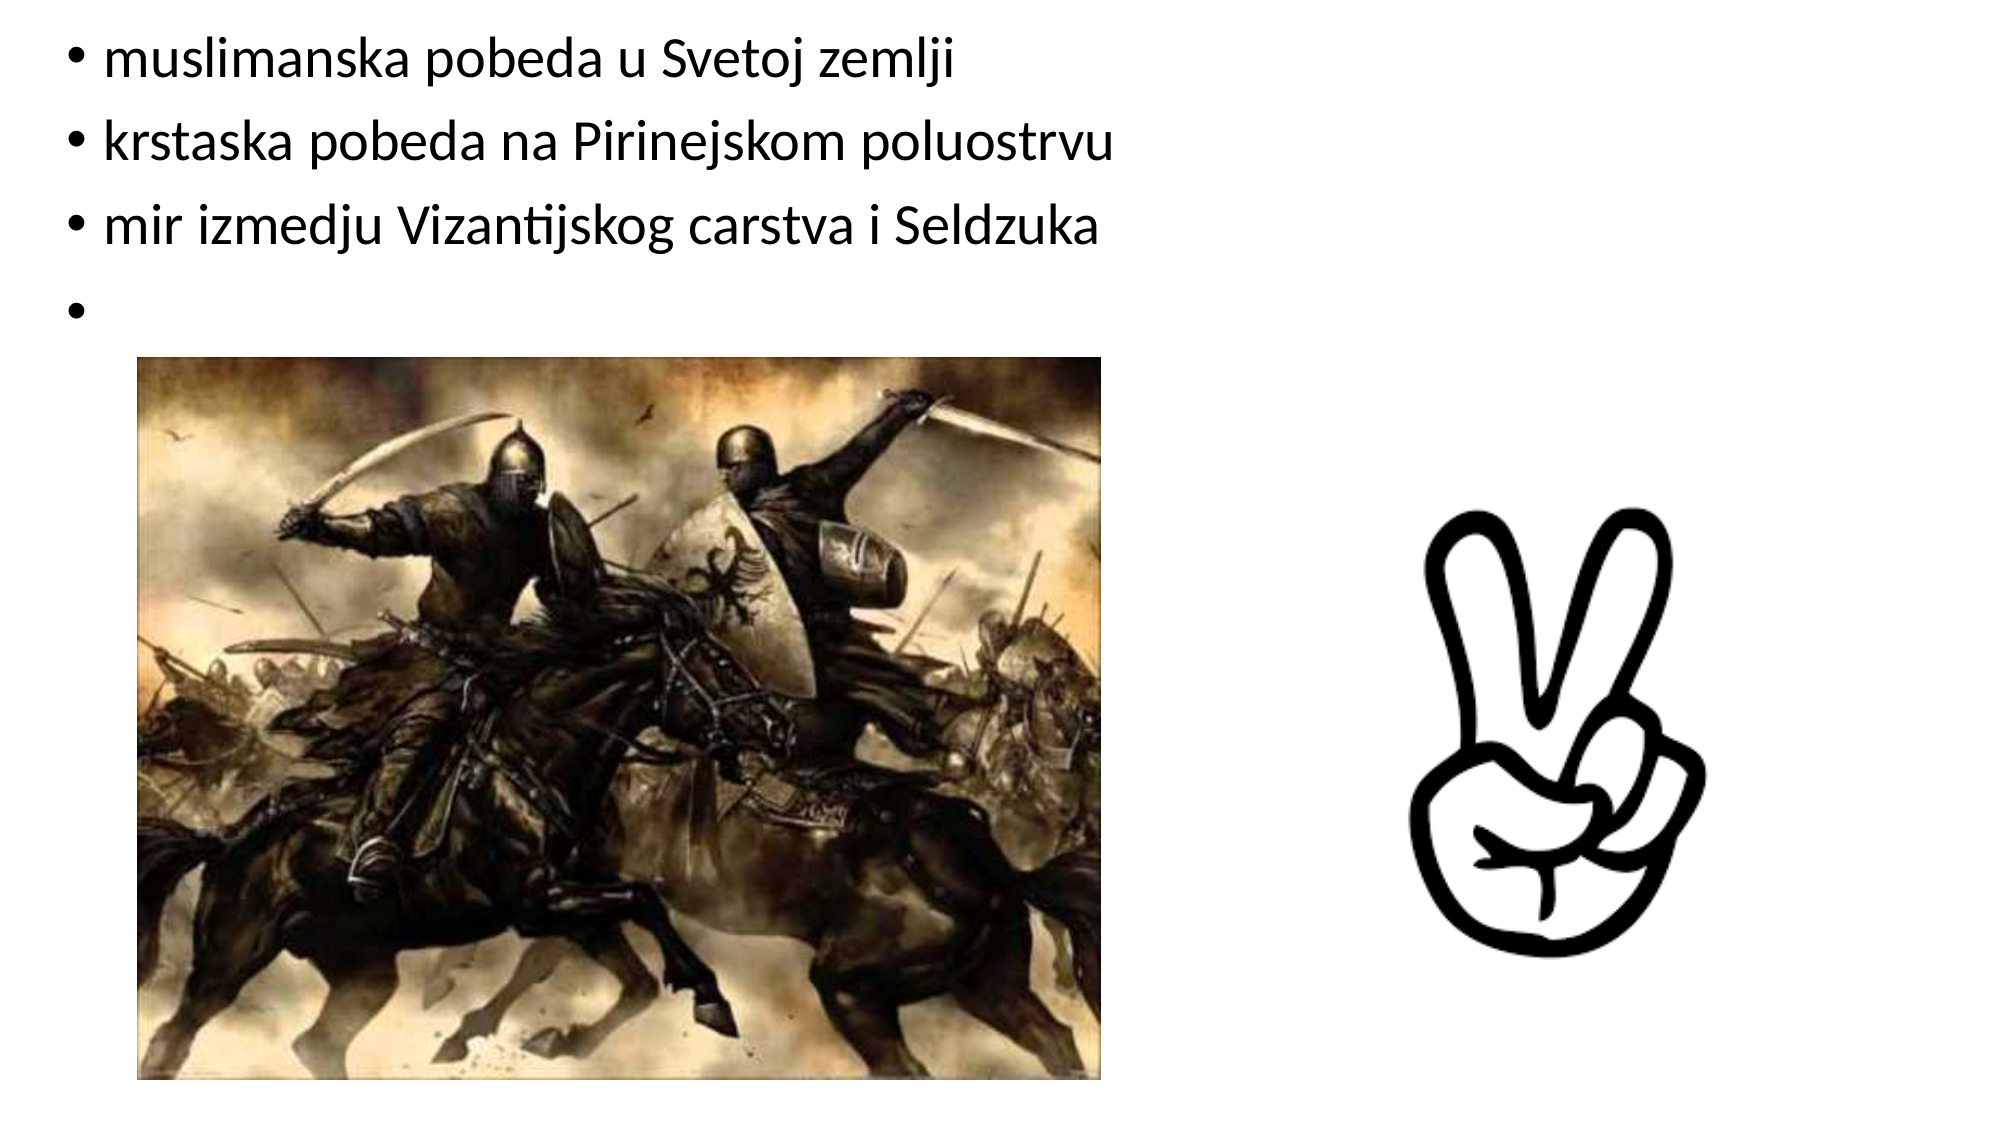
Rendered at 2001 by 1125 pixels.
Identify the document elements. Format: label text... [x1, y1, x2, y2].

picture [137, 357, 1101, 1080]
list muslimanska pobeda u Svetoj zemlji krstaska pobeda na Pirinejskom poluostrvu mir izmedju Vizantijskog carstva i Seldzuka [51, 19, 1931, 1014]
picture [1344, 462, 1771, 1014]
